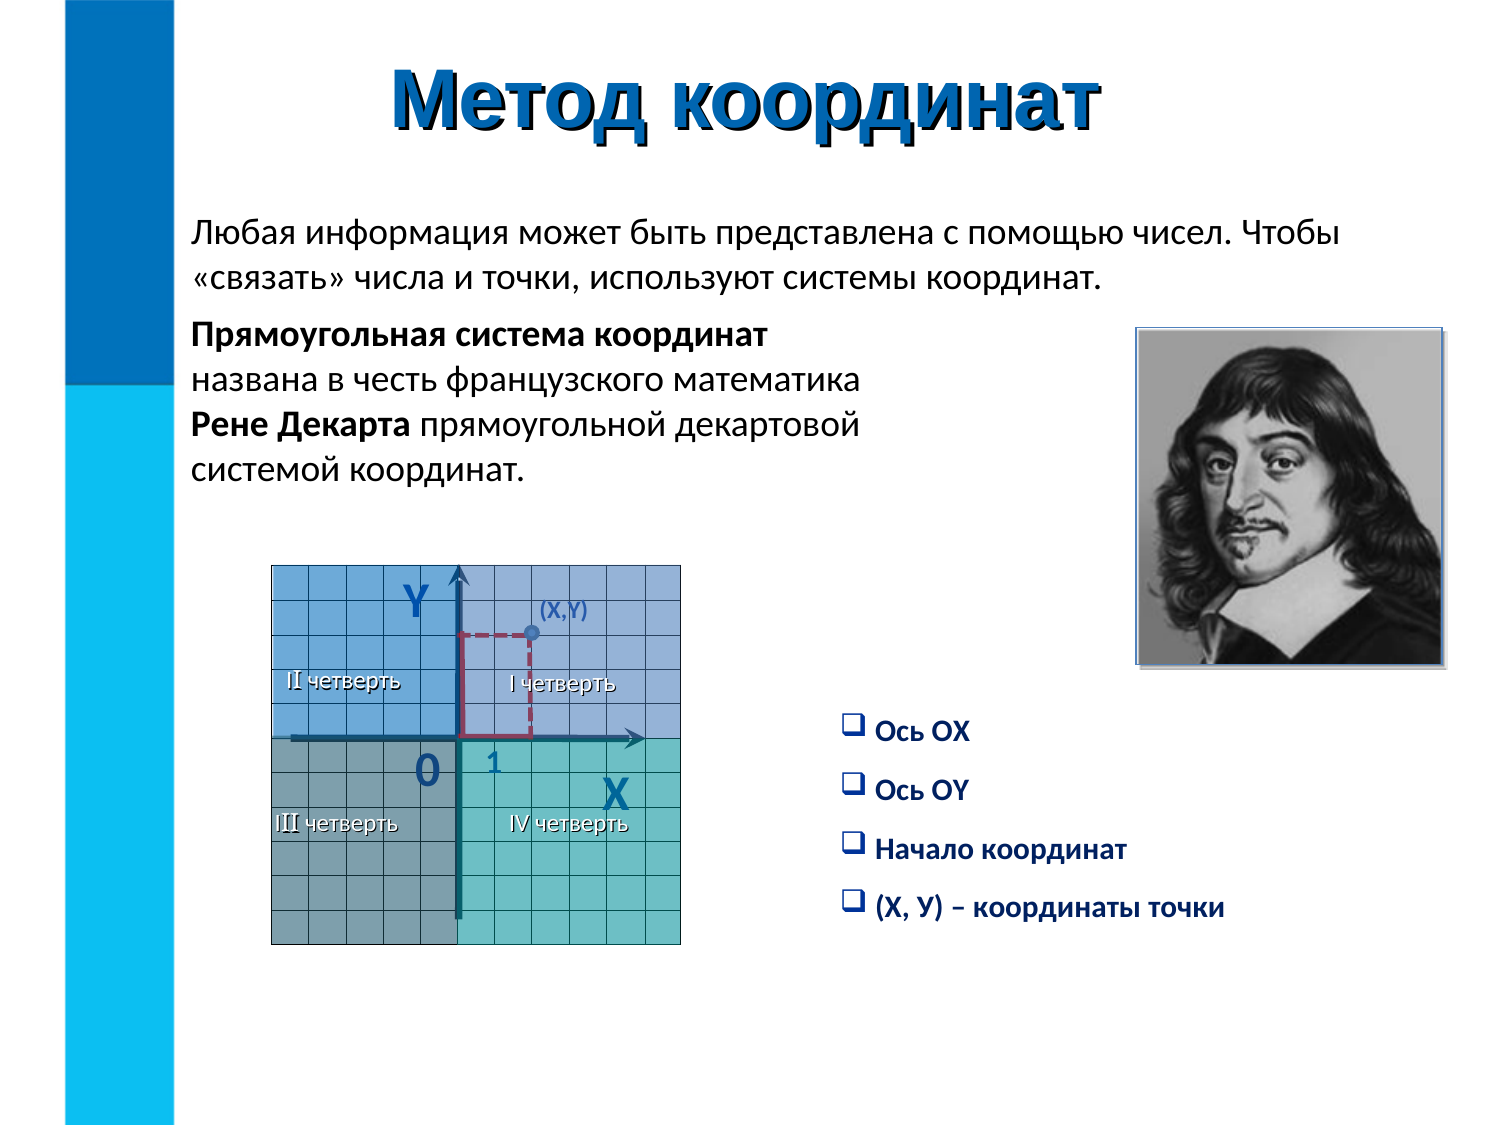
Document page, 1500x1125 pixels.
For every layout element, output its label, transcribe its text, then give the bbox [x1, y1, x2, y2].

picture [0, 0, 1500, 1125]
text_box Начало координат [750, 820, 1337, 874]
text_box IV четверть [494, 799, 694, 845]
text_box (Х, У) – координаты точки [750, 878, 1442, 932]
list Любая информация может быть представлена с помощью чисел. Чтобы «связать» числа и точки, используют системы координат. Прямоугольная система координат названа в честь французского математика Рене Декарта прямоугольной декартовой системой координат. [175, 199, 1425, 657]
title Метод координат [70, 0, 1421, 188]
text_box Ось ОХ [750, 703, 1114, 756]
text_box Y [388, 559, 448, 564]
text_box [271, 564, 681, 945]
text_box Ось ОY [750, 761, 1114, 815]
text_box I четверть [494, 656, 674, 705]
text_box III четверть [259, 799, 460, 845]
text_box II четверть [271, 656, 460, 702]
